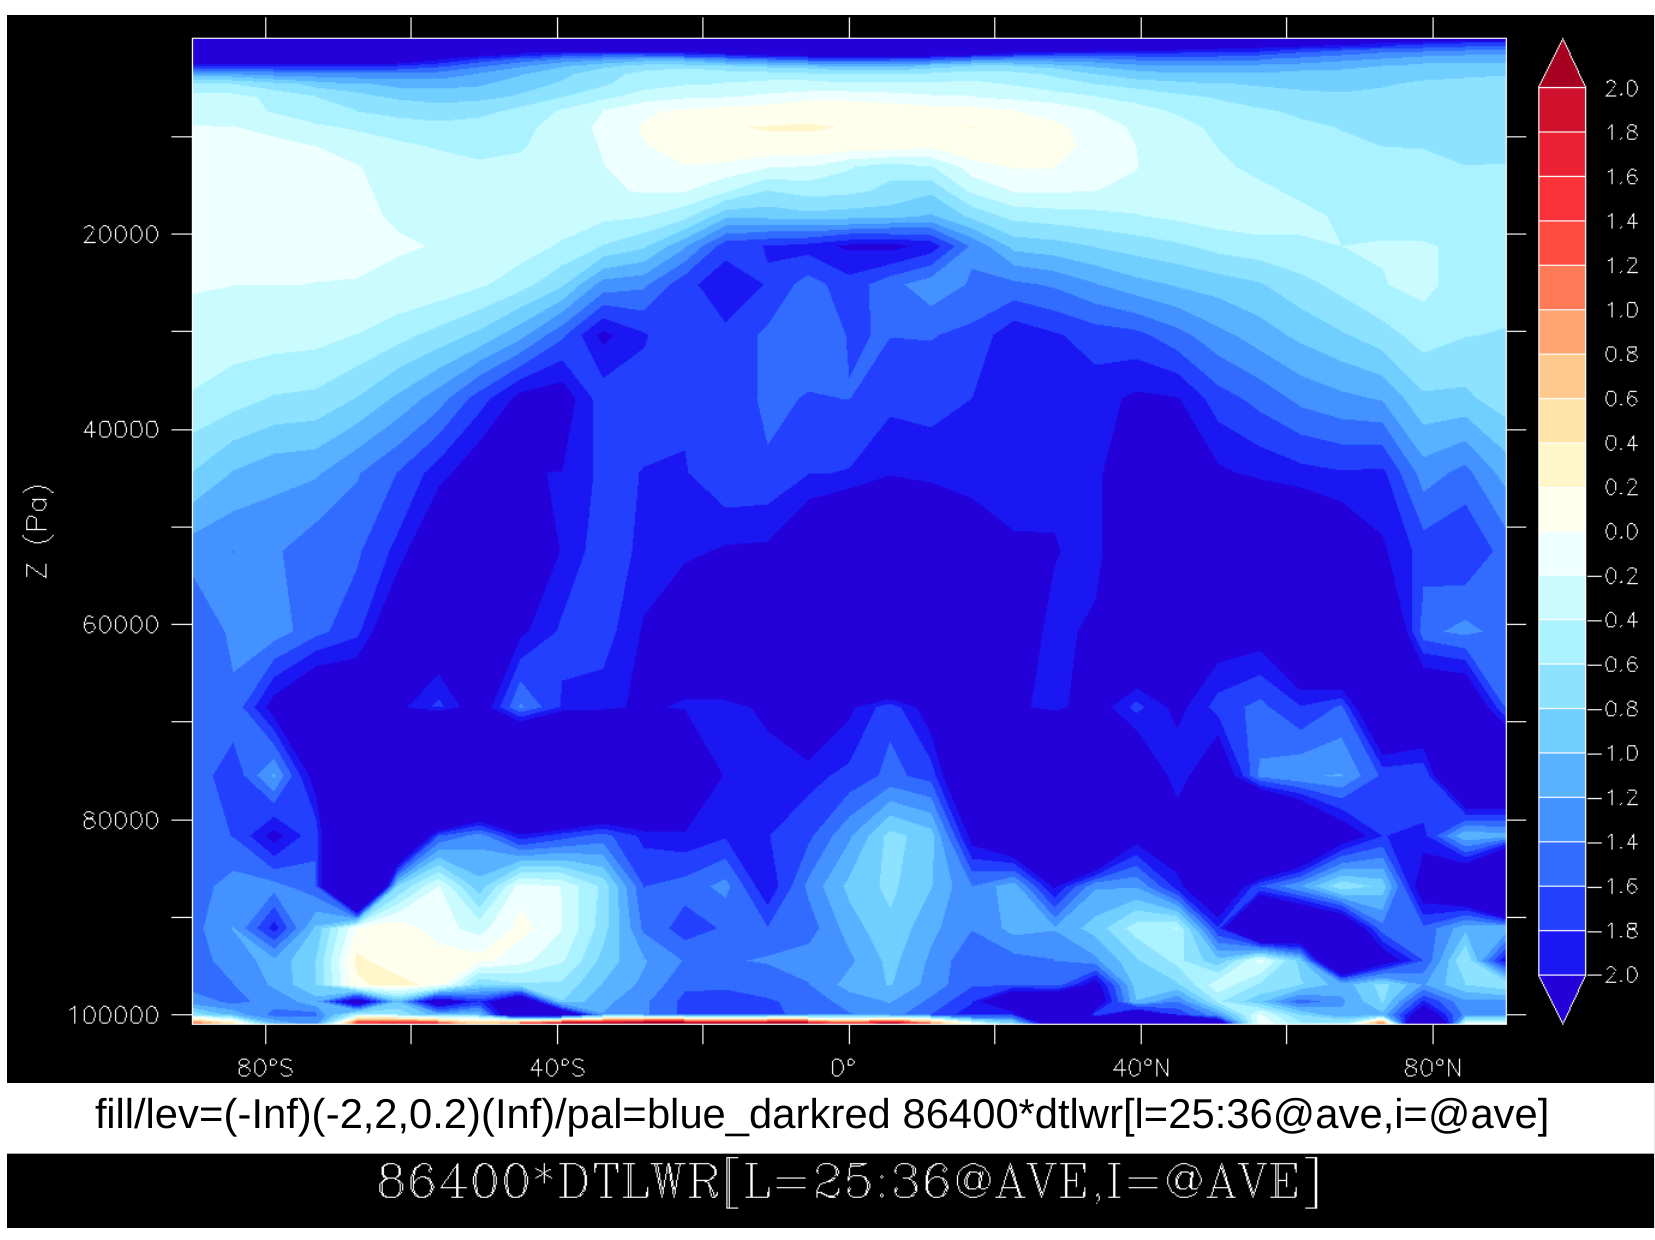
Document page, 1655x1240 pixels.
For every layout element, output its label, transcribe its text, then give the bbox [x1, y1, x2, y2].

text_box fill/lev=(-Inf)(-2,2,0.2)(Inf)/pal=blue_darkred 86400*dtlwr[l=25:36@ave,i=@ave] [0, 1083, 1655, 1154]
picture [7, 15, 1655, 1083]
picture [7, 1154, 1655, 1228]
